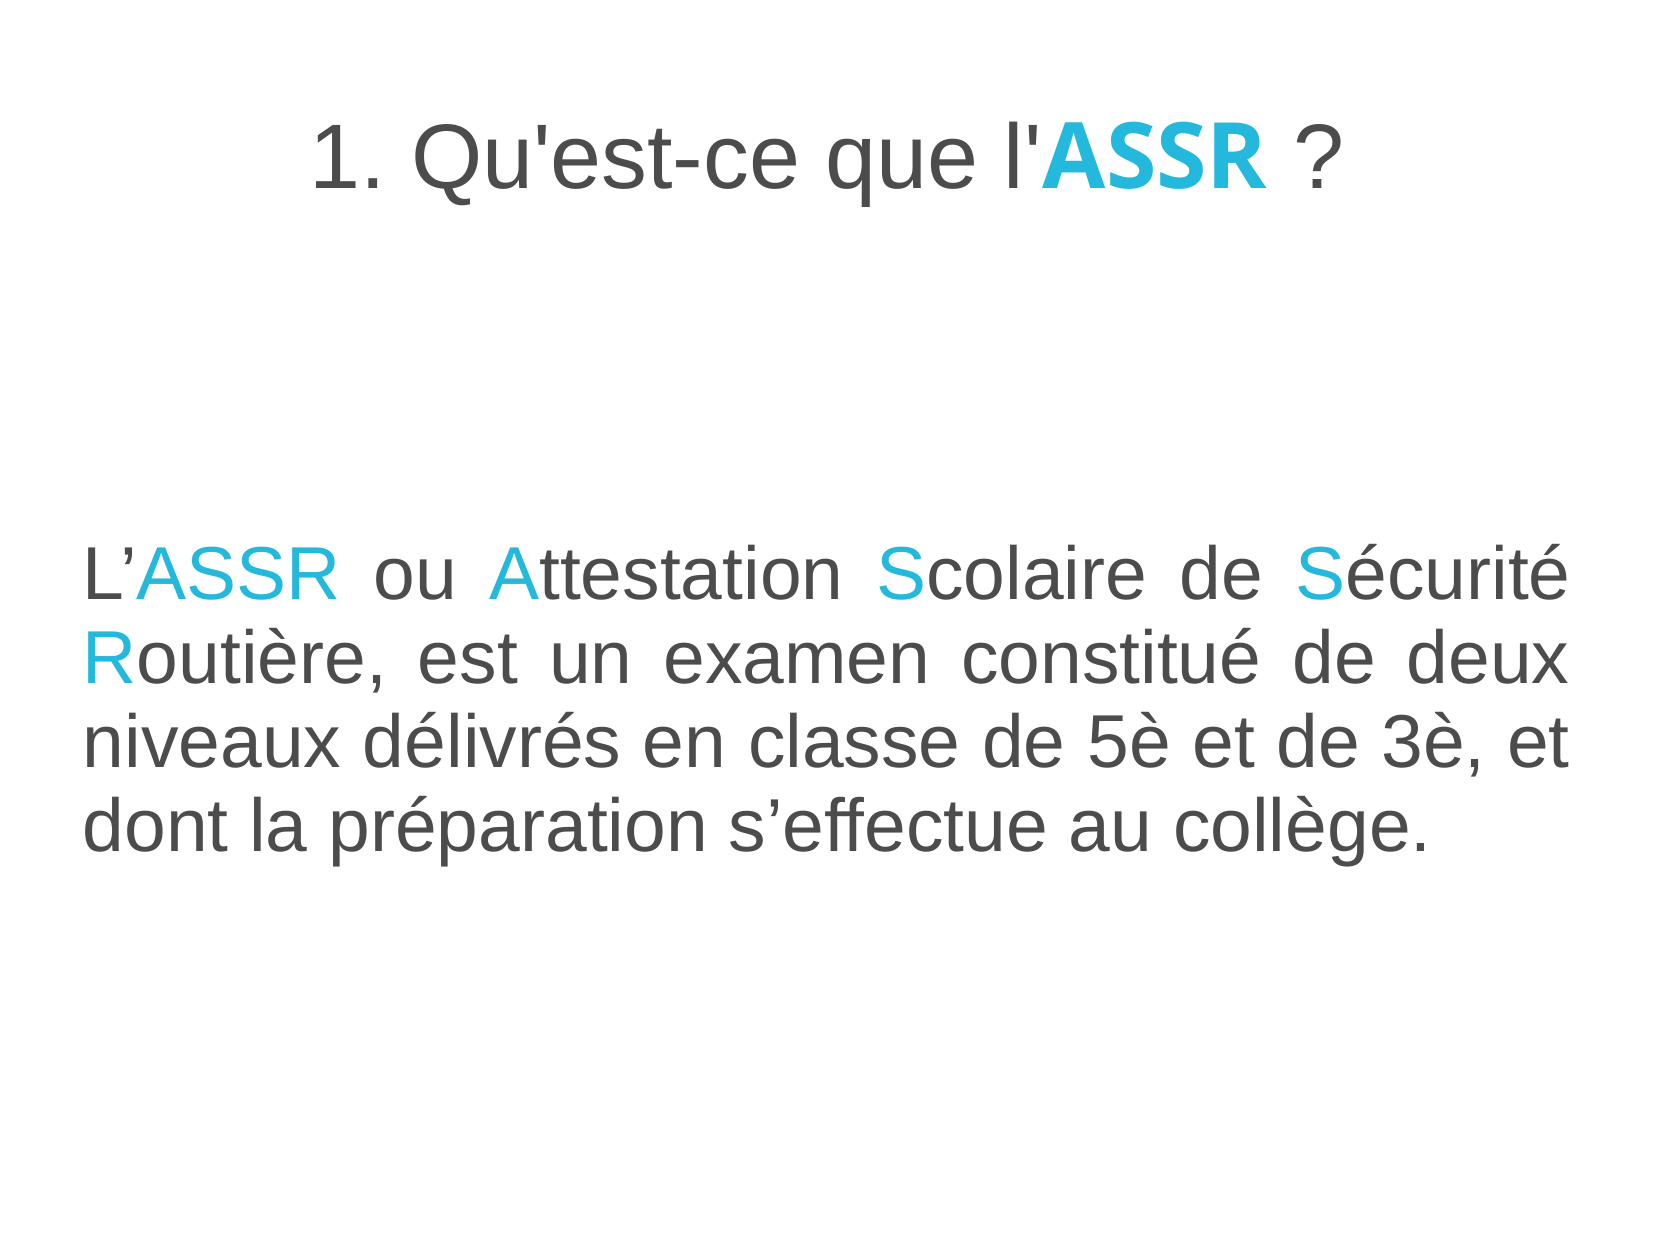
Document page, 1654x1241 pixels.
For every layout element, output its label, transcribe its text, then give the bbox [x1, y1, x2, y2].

title 1. Qu'est-ce que l'ASSR ? [82, 49, 1571, 257]
subtitle L’ASSR ou Attestation Scolaire de Sécurité Routière, est un examen constitué de deux niveaux délivrés en classe de 5è et de 3è, et dont la préparation s’effectue au collège. [82, 290, 1571, 1109]
